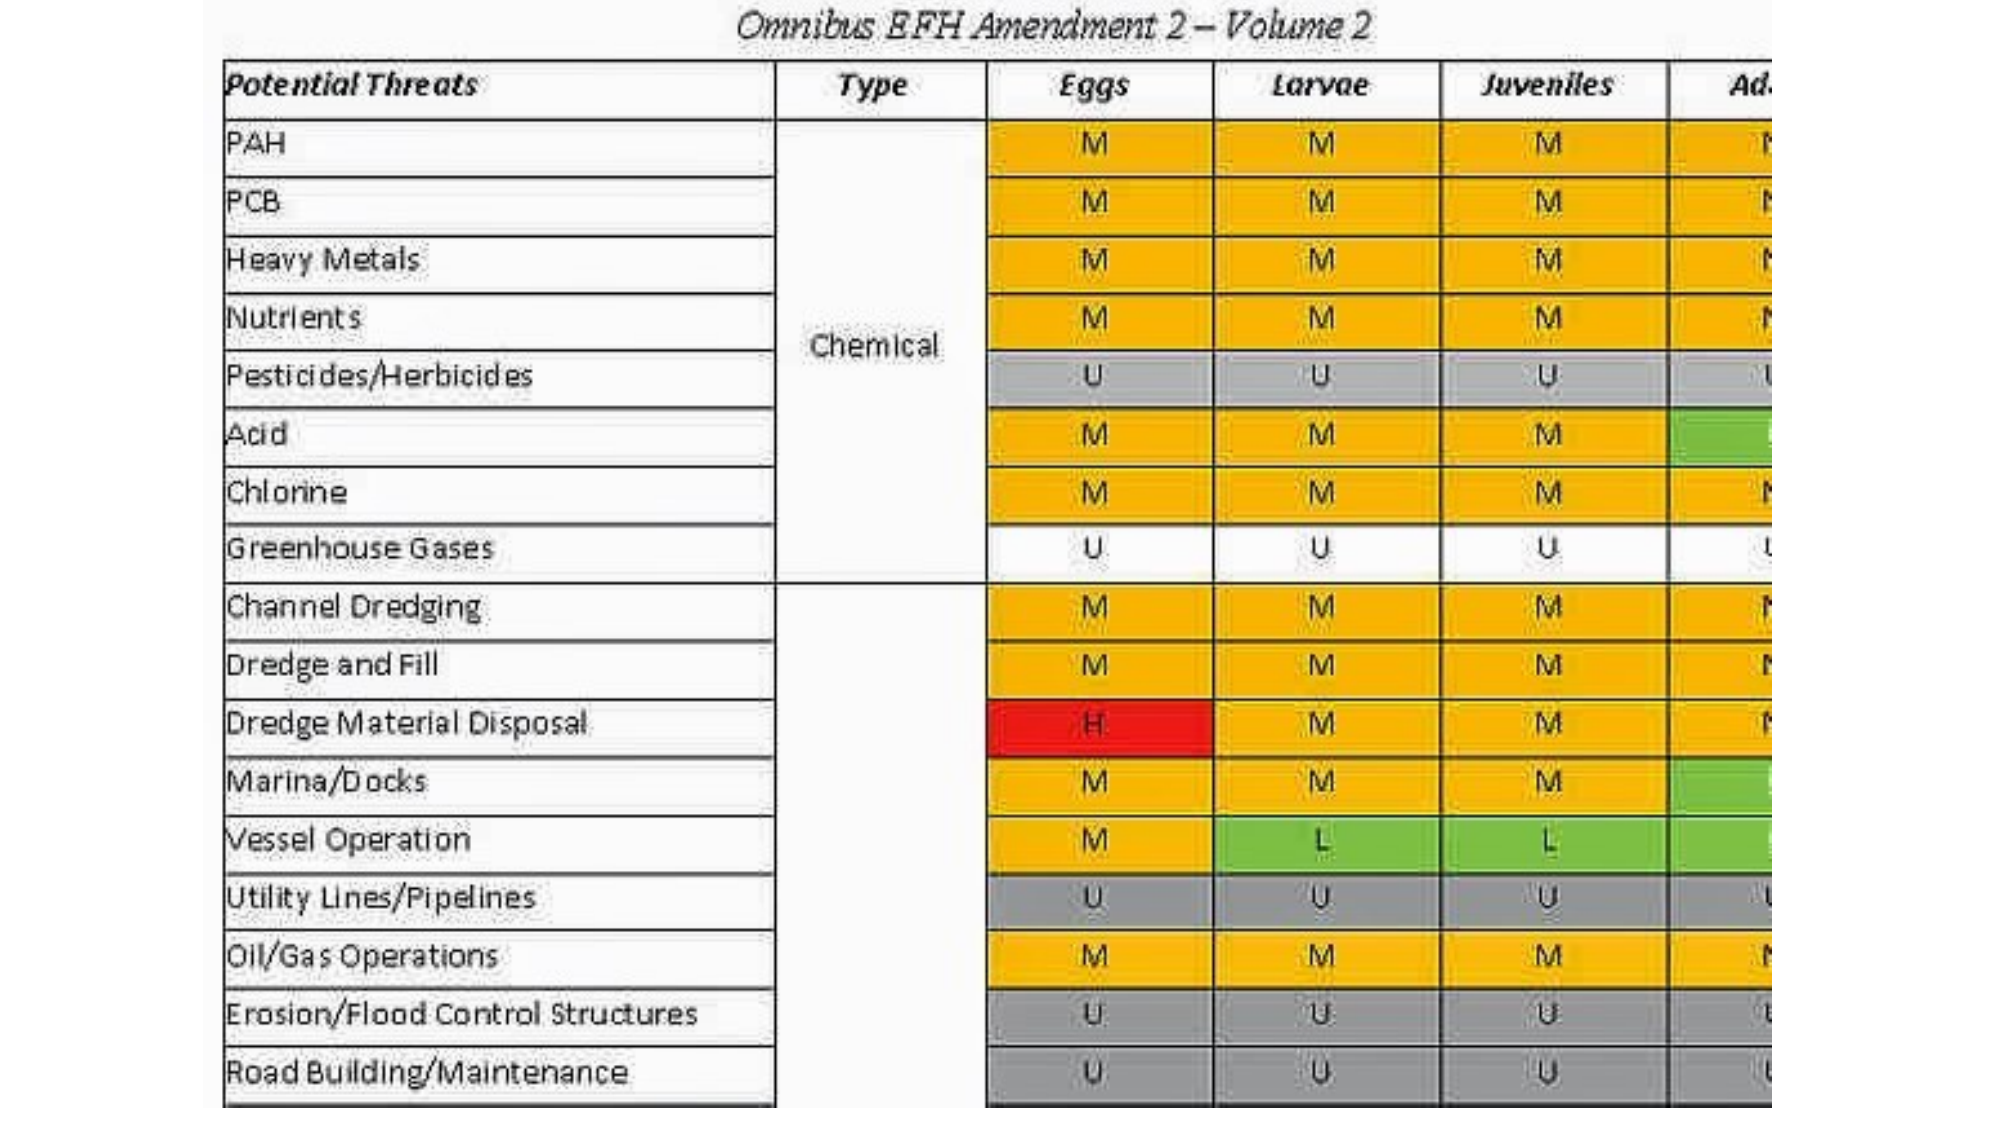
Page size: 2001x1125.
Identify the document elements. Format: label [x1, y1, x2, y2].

picture [203, 0, 1772, 1108]
